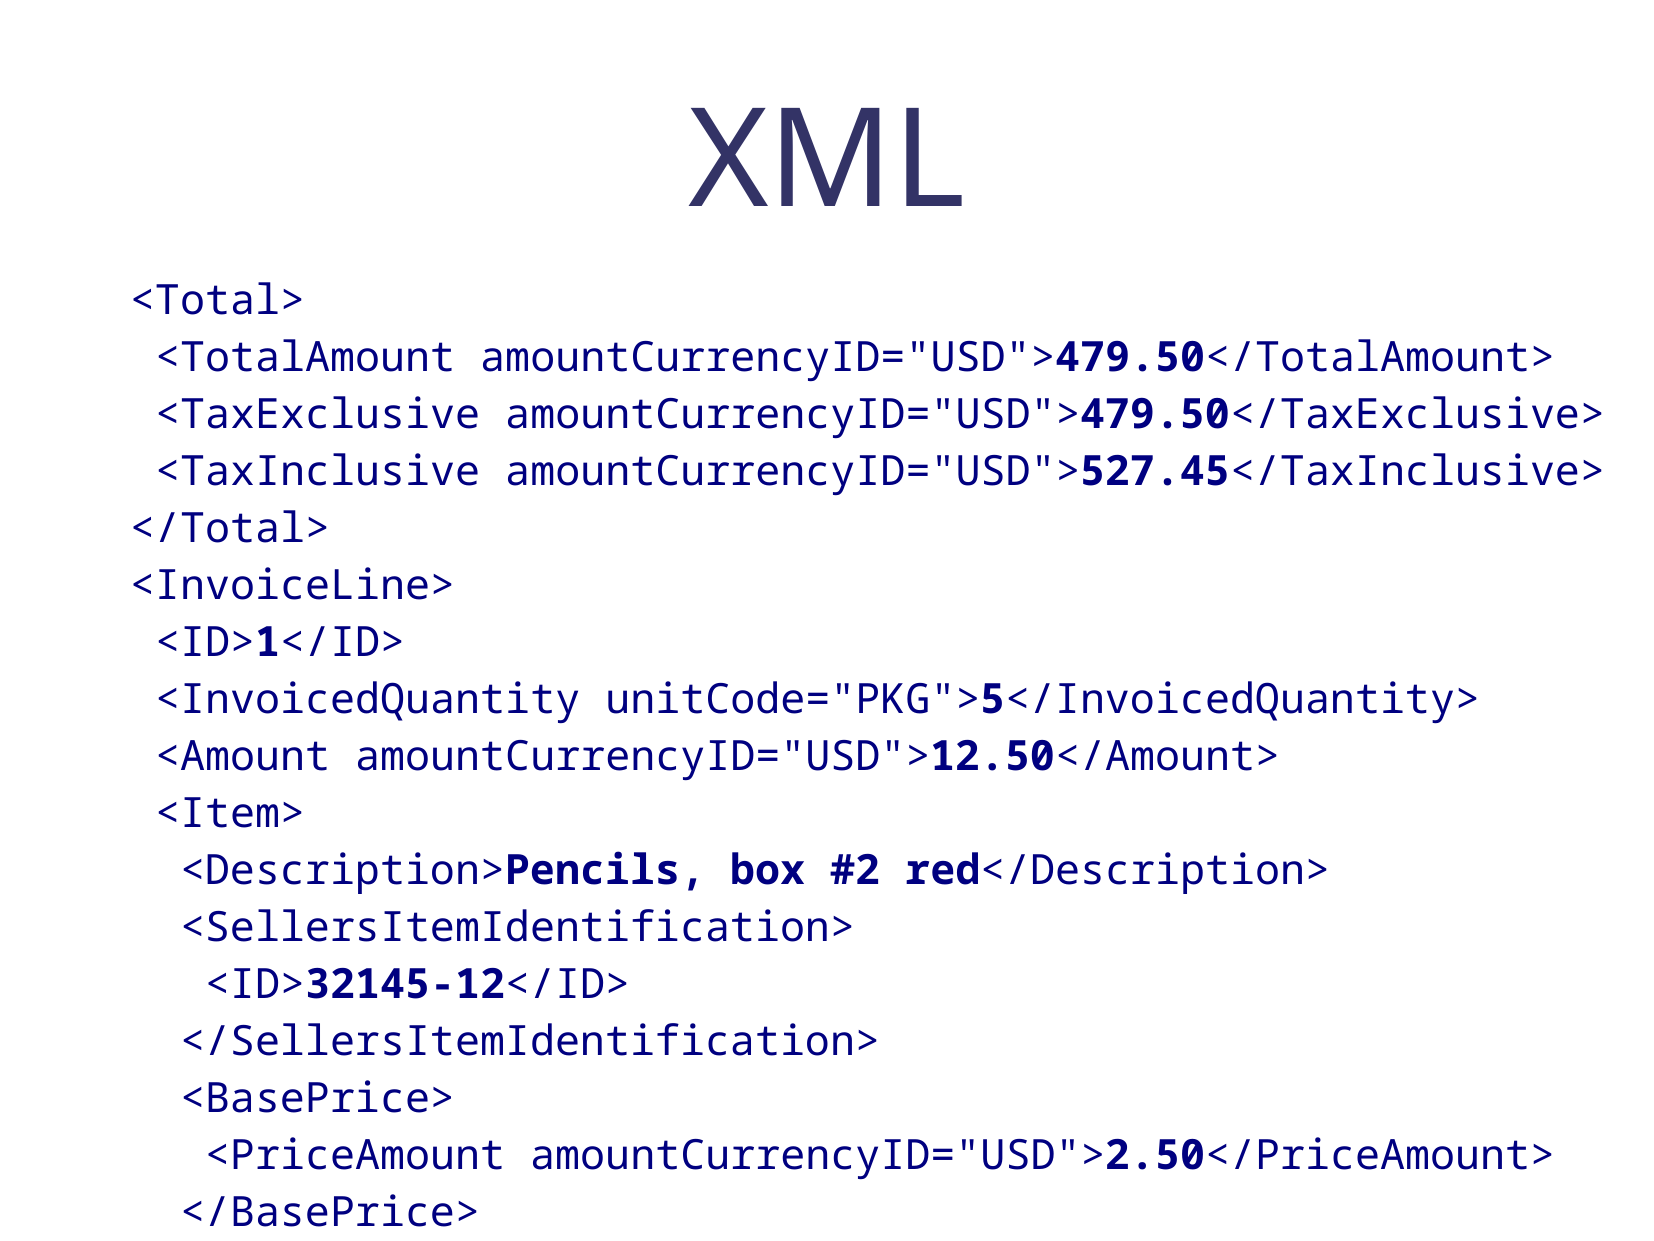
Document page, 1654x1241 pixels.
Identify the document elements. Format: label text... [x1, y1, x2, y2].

title XML [82, 56, 1571, 250]
text_box <Total> <TotalAmount amountCurrencyID="USD">479.50</TotalAmount> <TaxExclusive amountCurrencyID="USD">479.50</TaxExclusive> <TaxInclusive amountCurrencyID="USD">527.45</TaxInclusive> </Total> <InvoiceLine> <ID>1</ID> <InvoicedQuantity unitCode="PKG">5</InvoicedQuantity> <Amount amountCurrencyID="USD">12.50</Amount> <Item> <Description>Pencils, box #2 red</Description> <SellersItemIdentification> <ID>32145-12</ID> </SellersItemIdentification> <BasePrice> <PriceAmount amountCurrencyID="USD">2.50</PriceAmount> </BasePrice> </Item> </InvoiceLine> <InvoiceLine> ... [90, 262, 1654, 1241]
